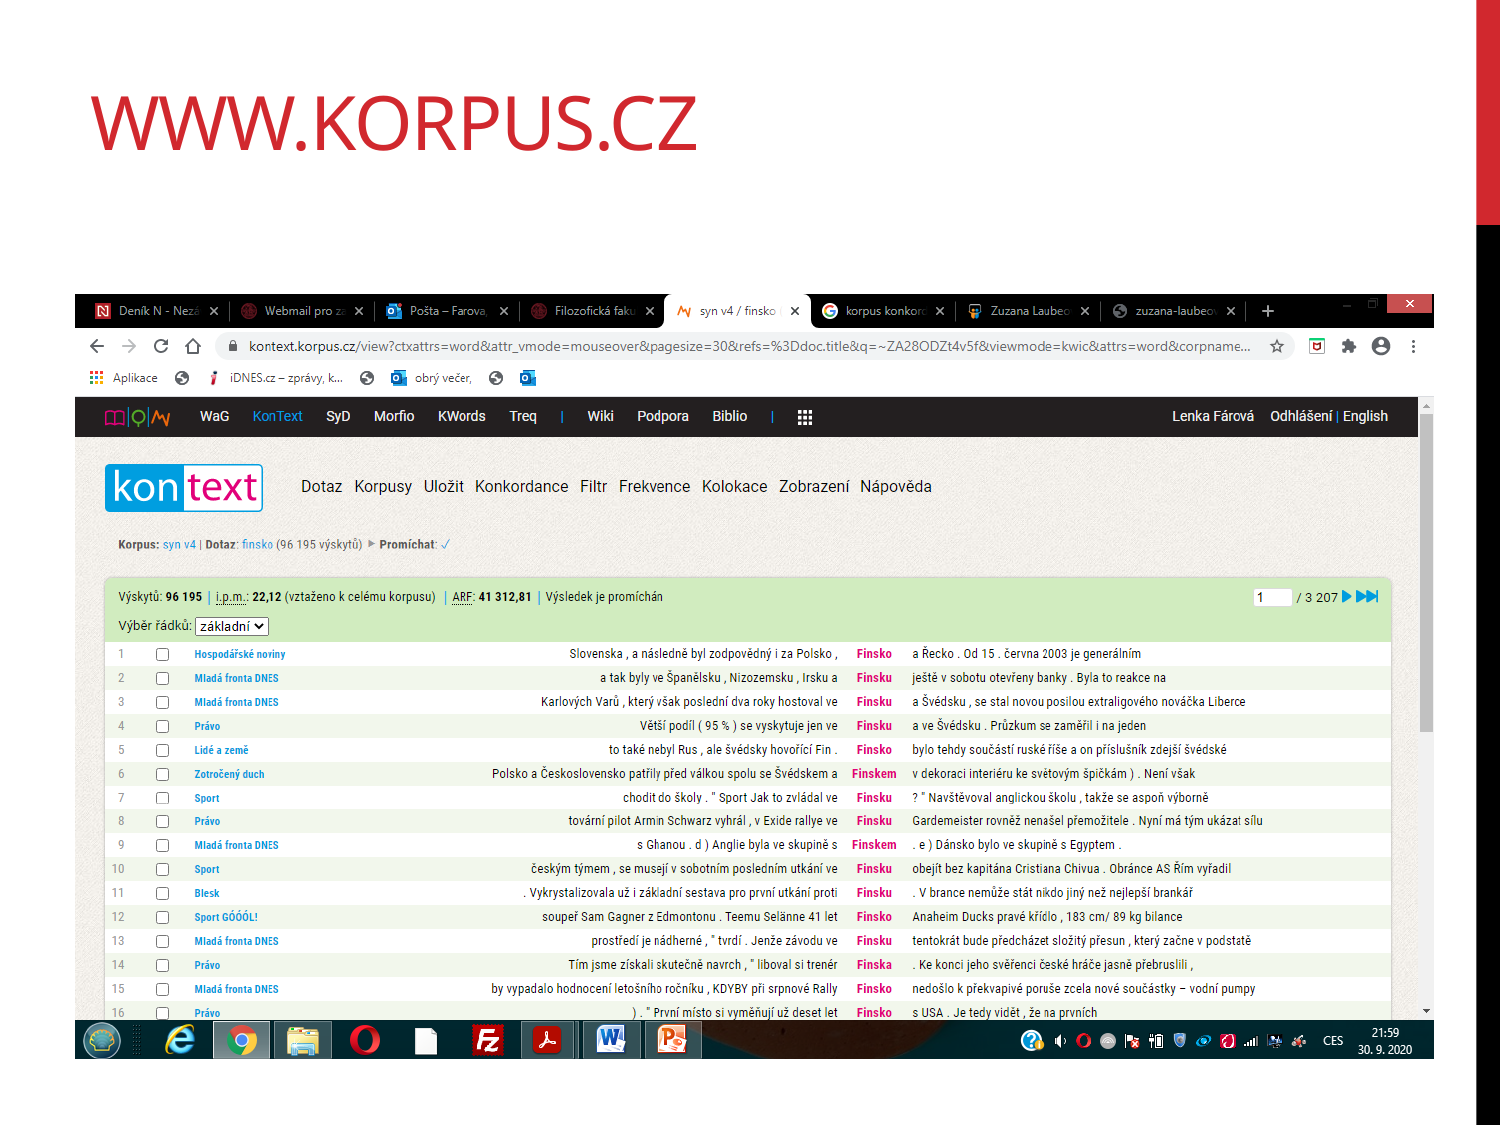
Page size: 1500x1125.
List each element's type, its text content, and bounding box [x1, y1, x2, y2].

picture [75, 294, 1434, 1059]
title www.korpus.cz [75, 25, 1026, 173]
